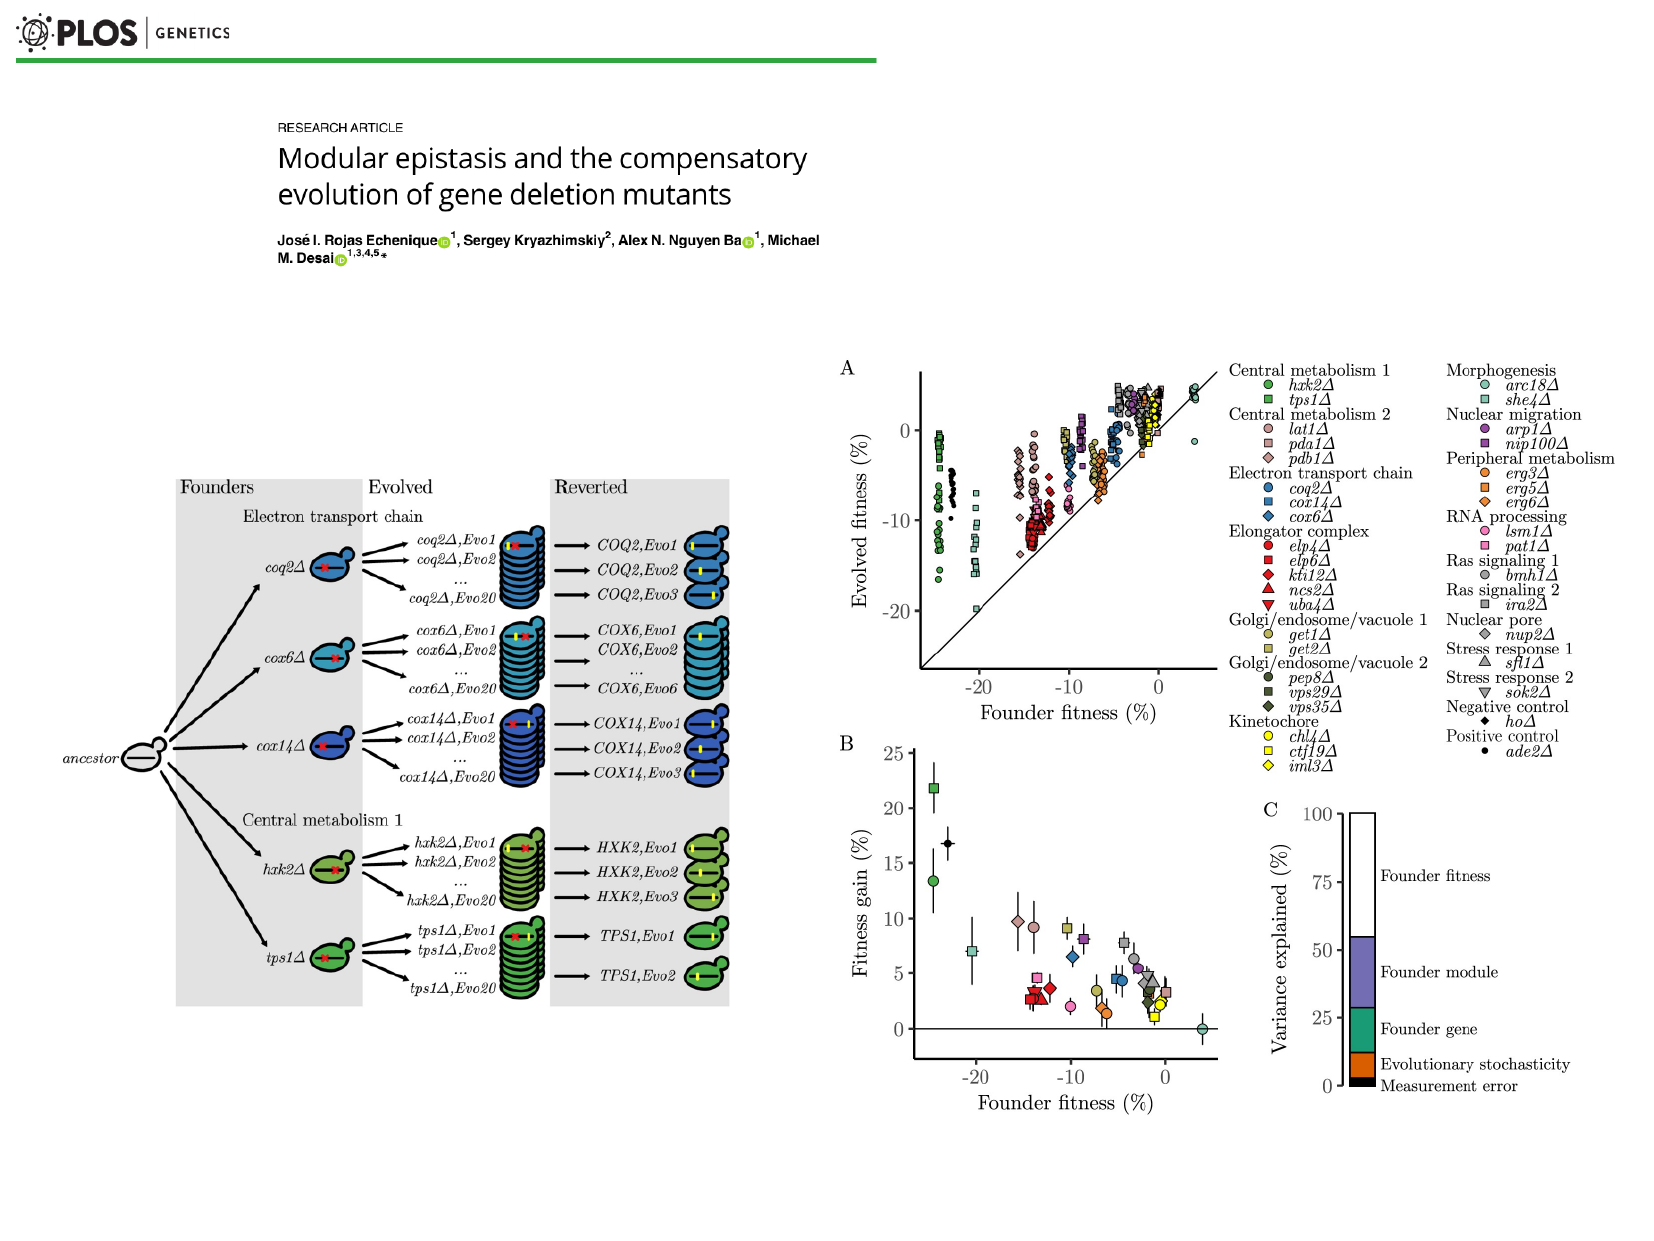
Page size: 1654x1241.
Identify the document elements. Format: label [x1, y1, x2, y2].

picture [11, 460, 745, 1016]
picture [821, 342, 1630, 1122]
picture [6, 0, 886, 274]
